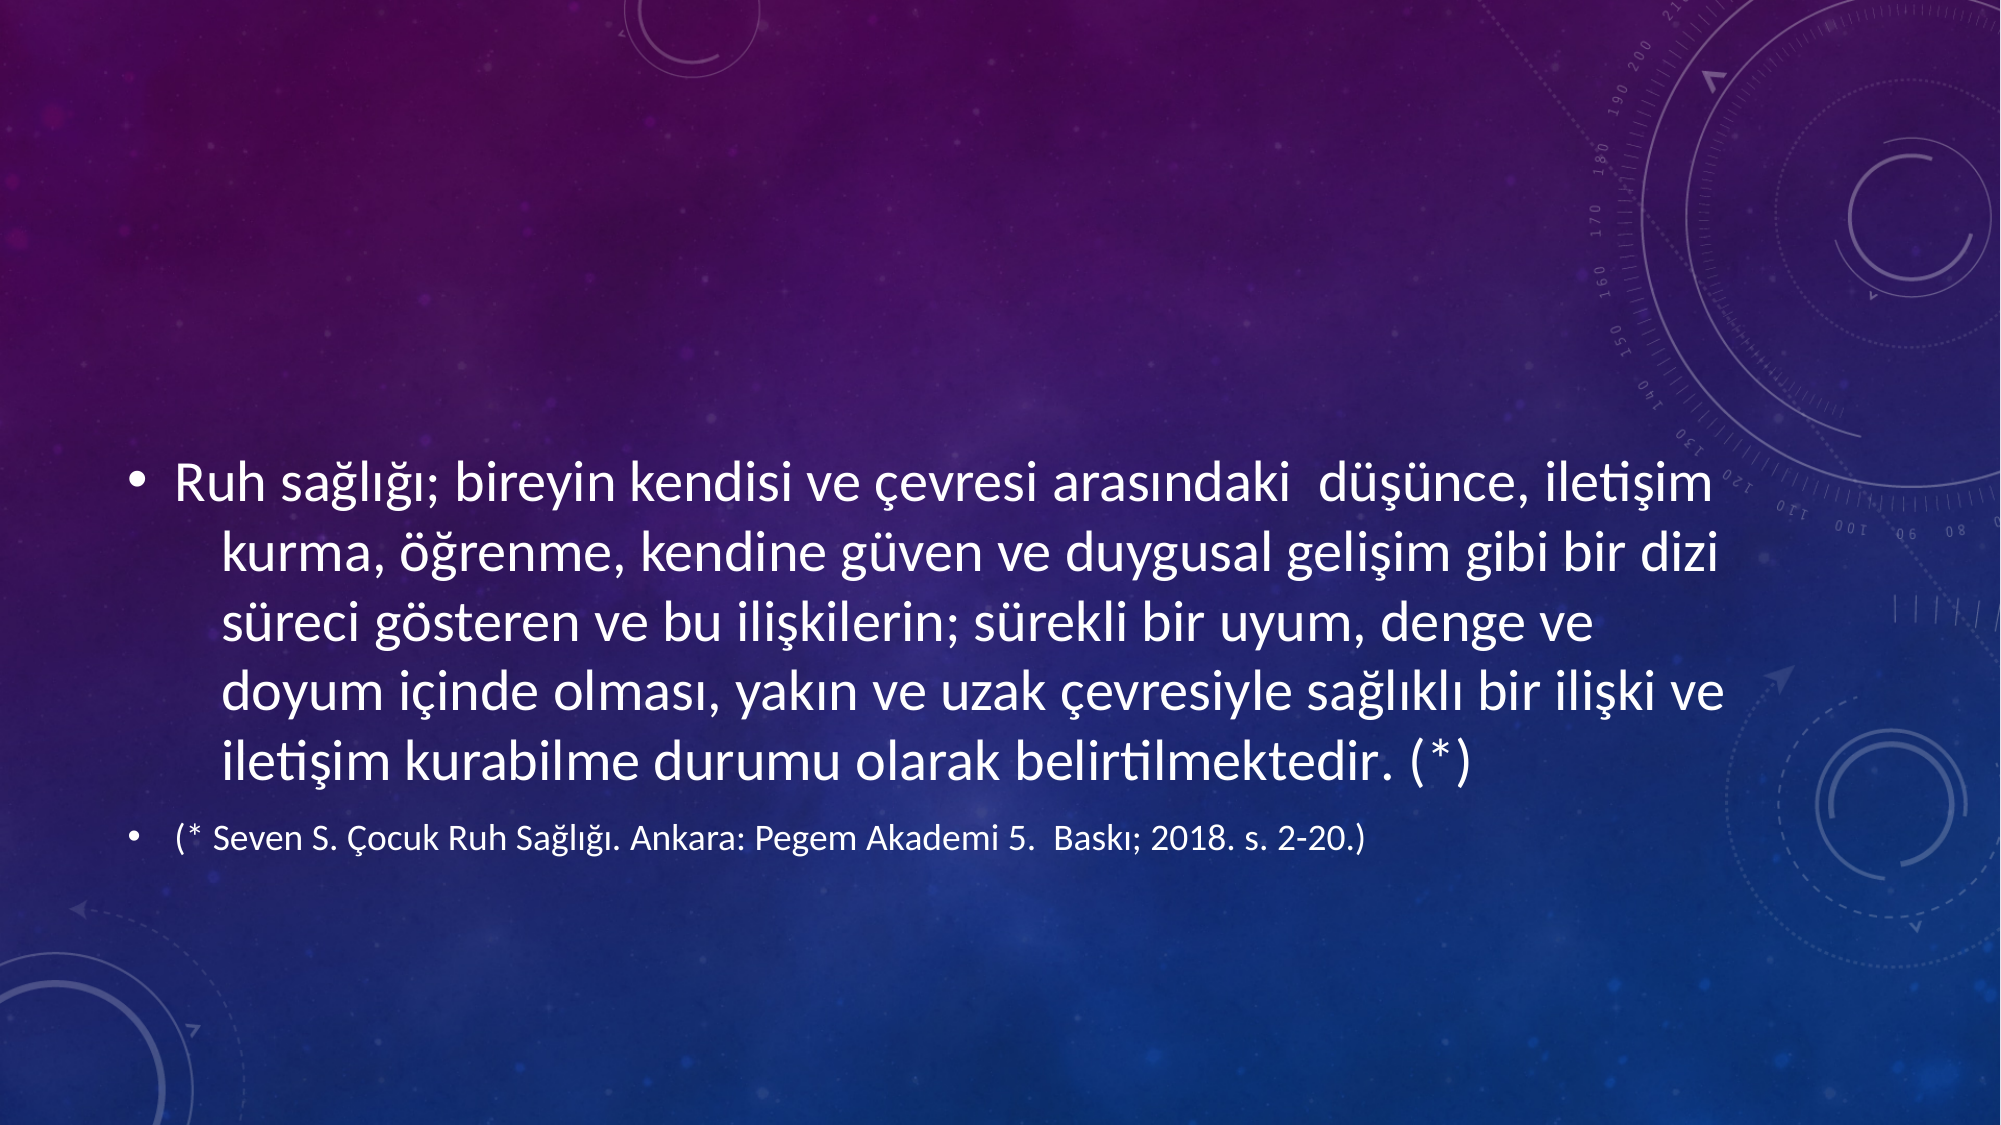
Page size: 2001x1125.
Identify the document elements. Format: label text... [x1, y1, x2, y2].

list Ruh sağlığı; bireyin kendisi ve çevresi arasındaki düşünce, iletişim kurma, öğrenme, kendine güven ve duygusal gelişim gibi bir dizi süreci gösteren ve bu ilişkilerin; sürekli bir uyum, denge ve doyum içinde olması, yakın ve uzak çevresiyle sağlıklı bir ilişki ve iletişim kurabilme durumu olarak belirtilmektedir. (*) (* Seven S. Çocuk Ruh Sağlığı. Ankara: Pegem Akademi 5. Baskı; 2018. s. 2-20.) [112, 351, 1775, 950]
